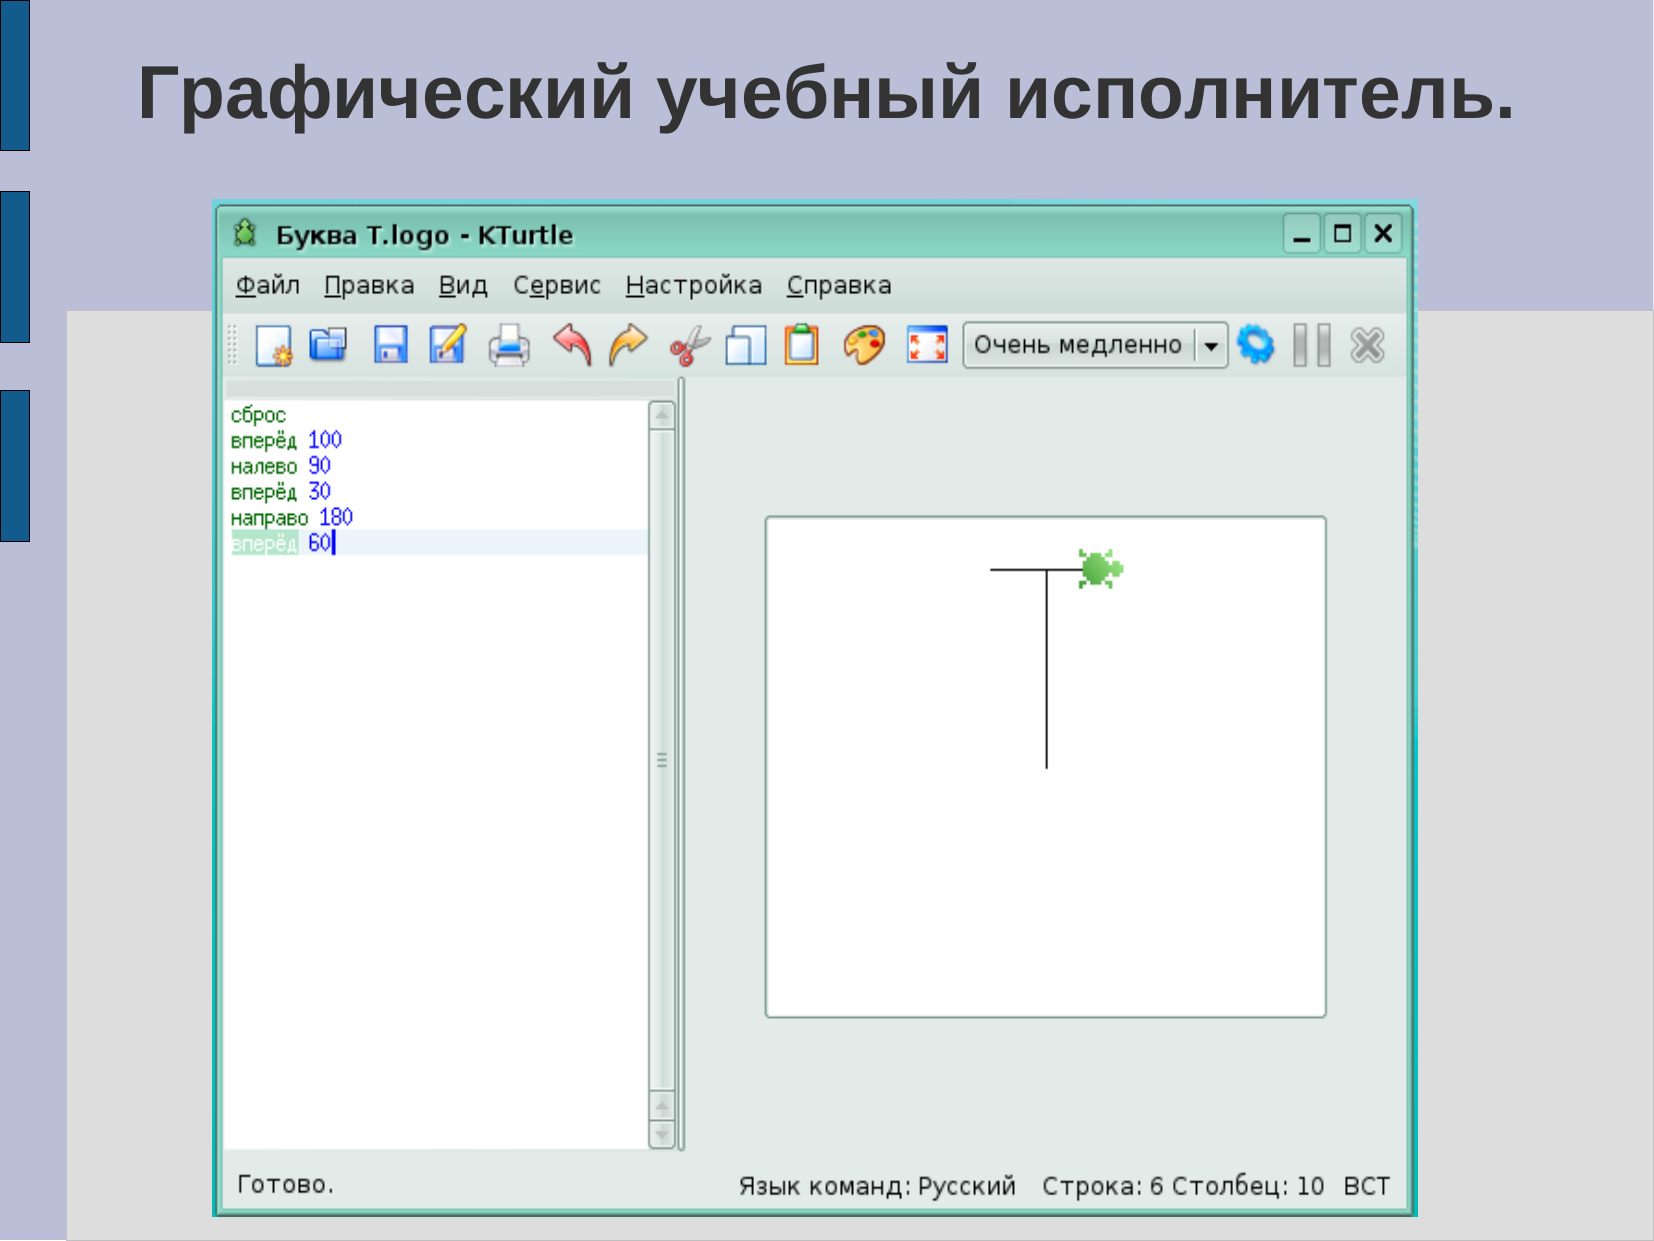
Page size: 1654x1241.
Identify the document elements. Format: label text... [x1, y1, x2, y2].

picture [212, 199, 1418, 1217]
title Графический учебный исполнитель. [82, 5, 1571, 180]
